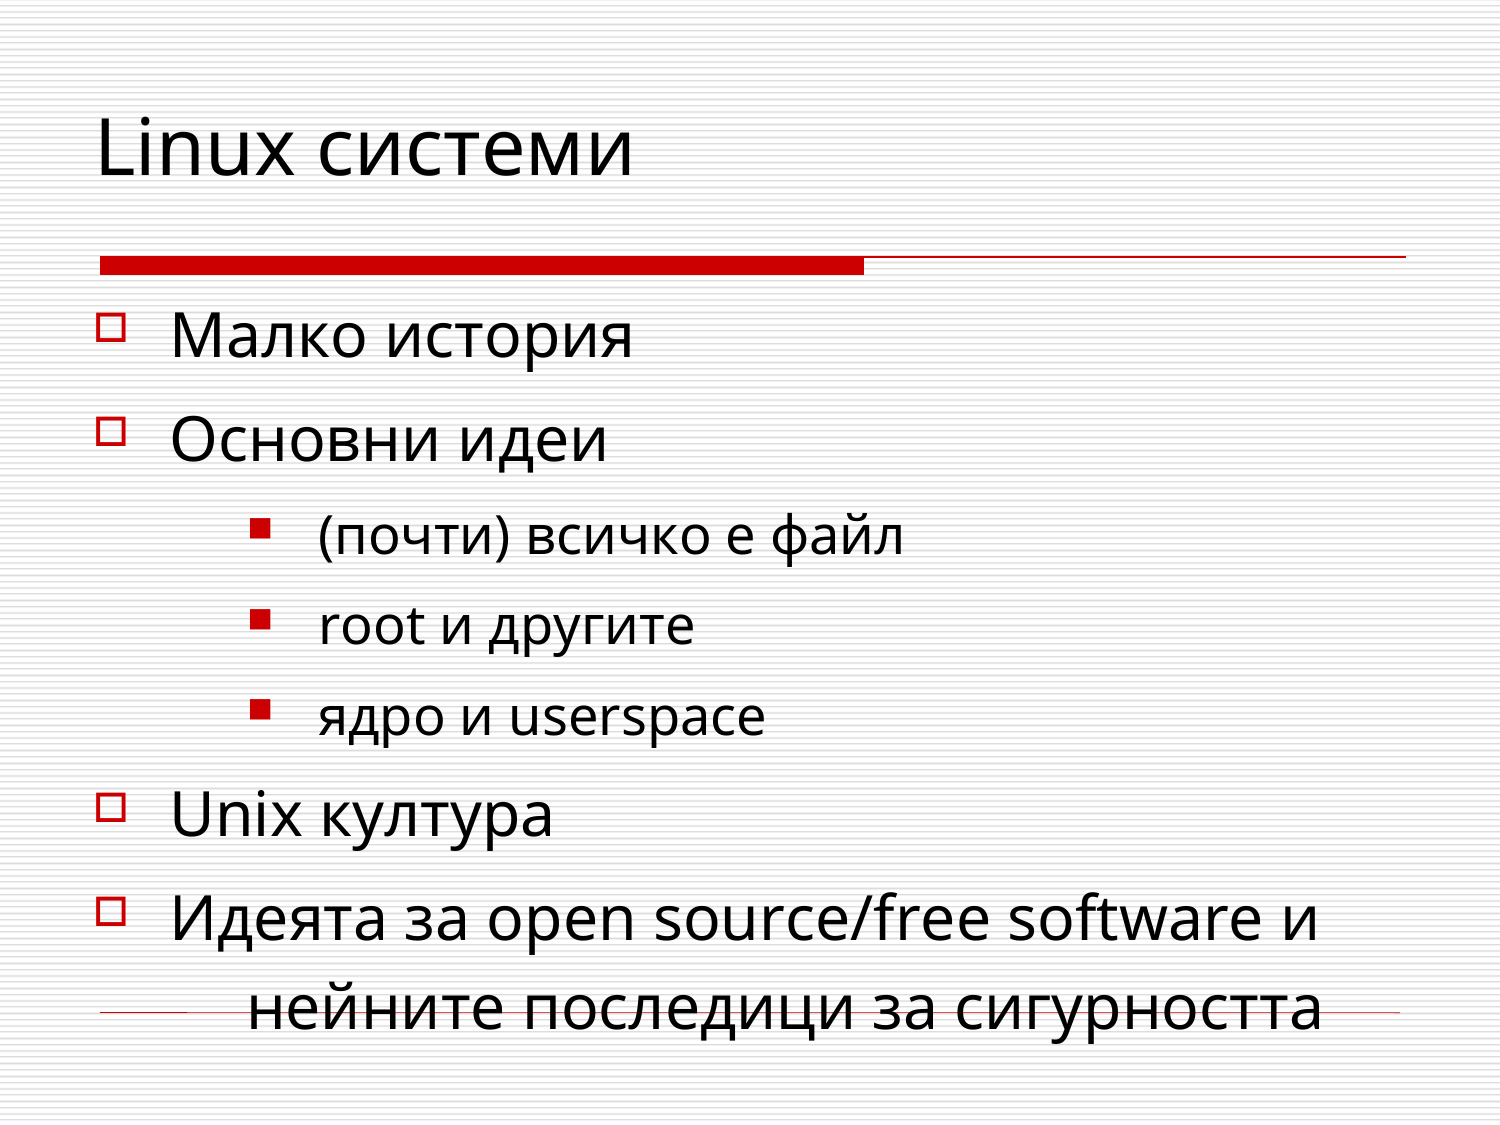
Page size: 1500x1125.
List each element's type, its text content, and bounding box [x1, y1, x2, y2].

title Linux системи [94, 35, 1407, 249]
list Малко история Основни идеи (почти) всичко е файл root и другите ядро и userspace Unix култура Идеята за open source/free software и нейните последици за сигурността [92, 287, 1405, 988]
picture [0, 0, 1500, 1125]
